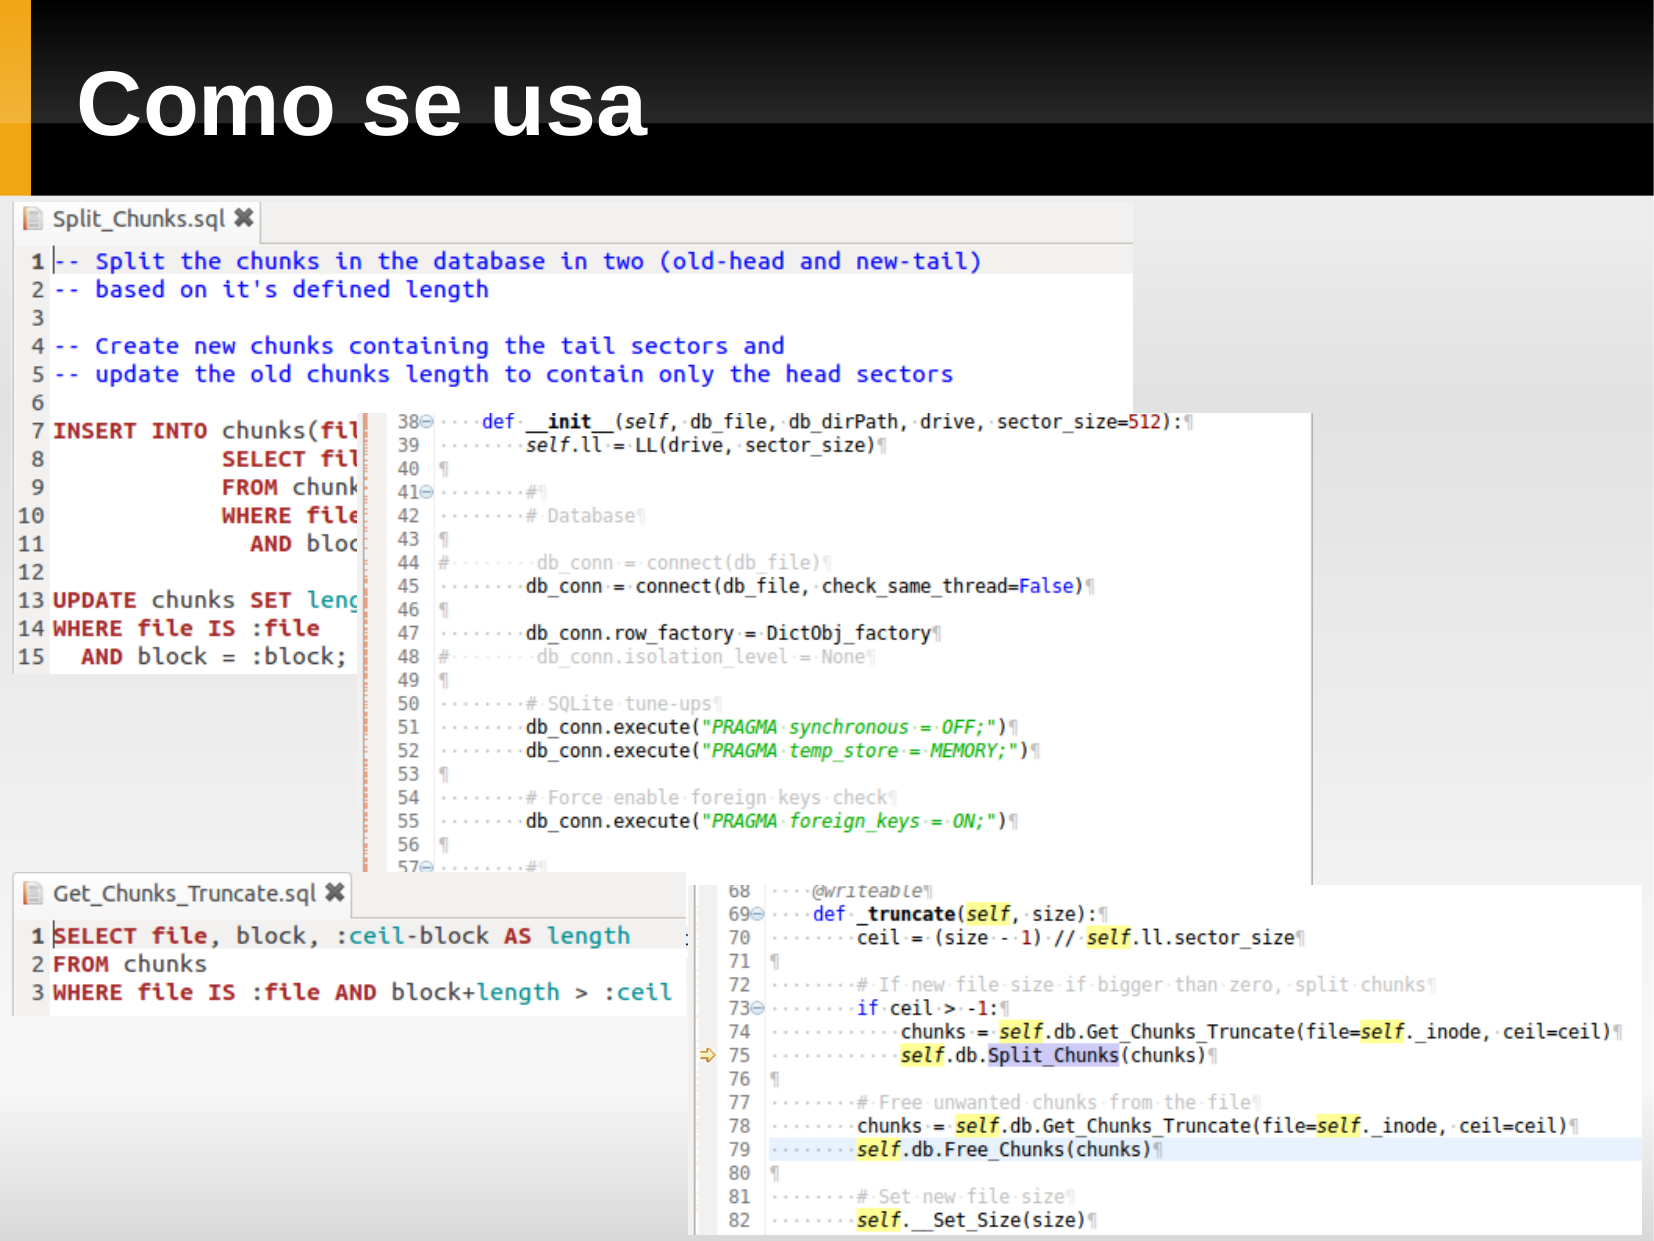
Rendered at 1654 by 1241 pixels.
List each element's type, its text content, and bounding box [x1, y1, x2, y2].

title Como se usa [76, 0, 1565, 208]
picture [0, 0, 1654, 1241]
